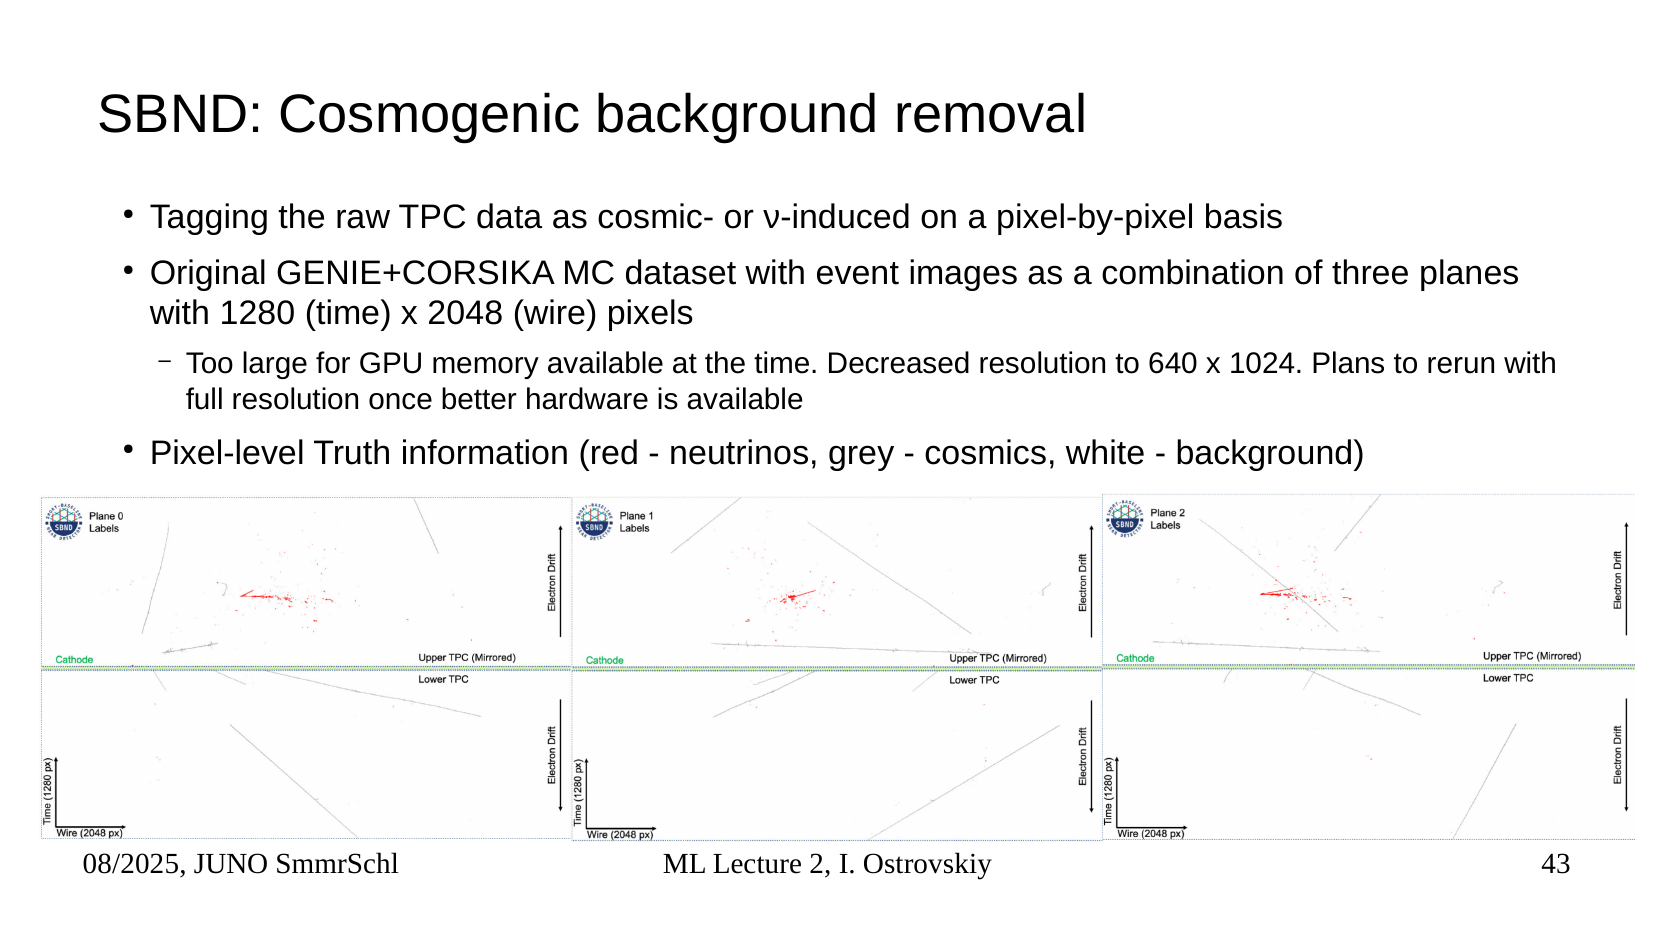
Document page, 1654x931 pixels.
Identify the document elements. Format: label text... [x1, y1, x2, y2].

list Tagging the raw TPC data as cosmic- or ν-induced on a pixel-by-pixel basis Original GENIE+CORSIKA MC dataset with event images as a combination of three planes with 1280 (time) x 2048 (wire) pixels Too large for GPU memory available at the time. Decreased resolution to 640 x 1024. Plans to rerun with full resolution once better hardware is available Pixel-level Truth information (red - neutrinos, grey - cosmics, white - background) [113, 194, 1576, 472]
title SBND: Cosmogenic background removal [82, 37, 1571, 193]
picture [39, 493, 1635, 842]
